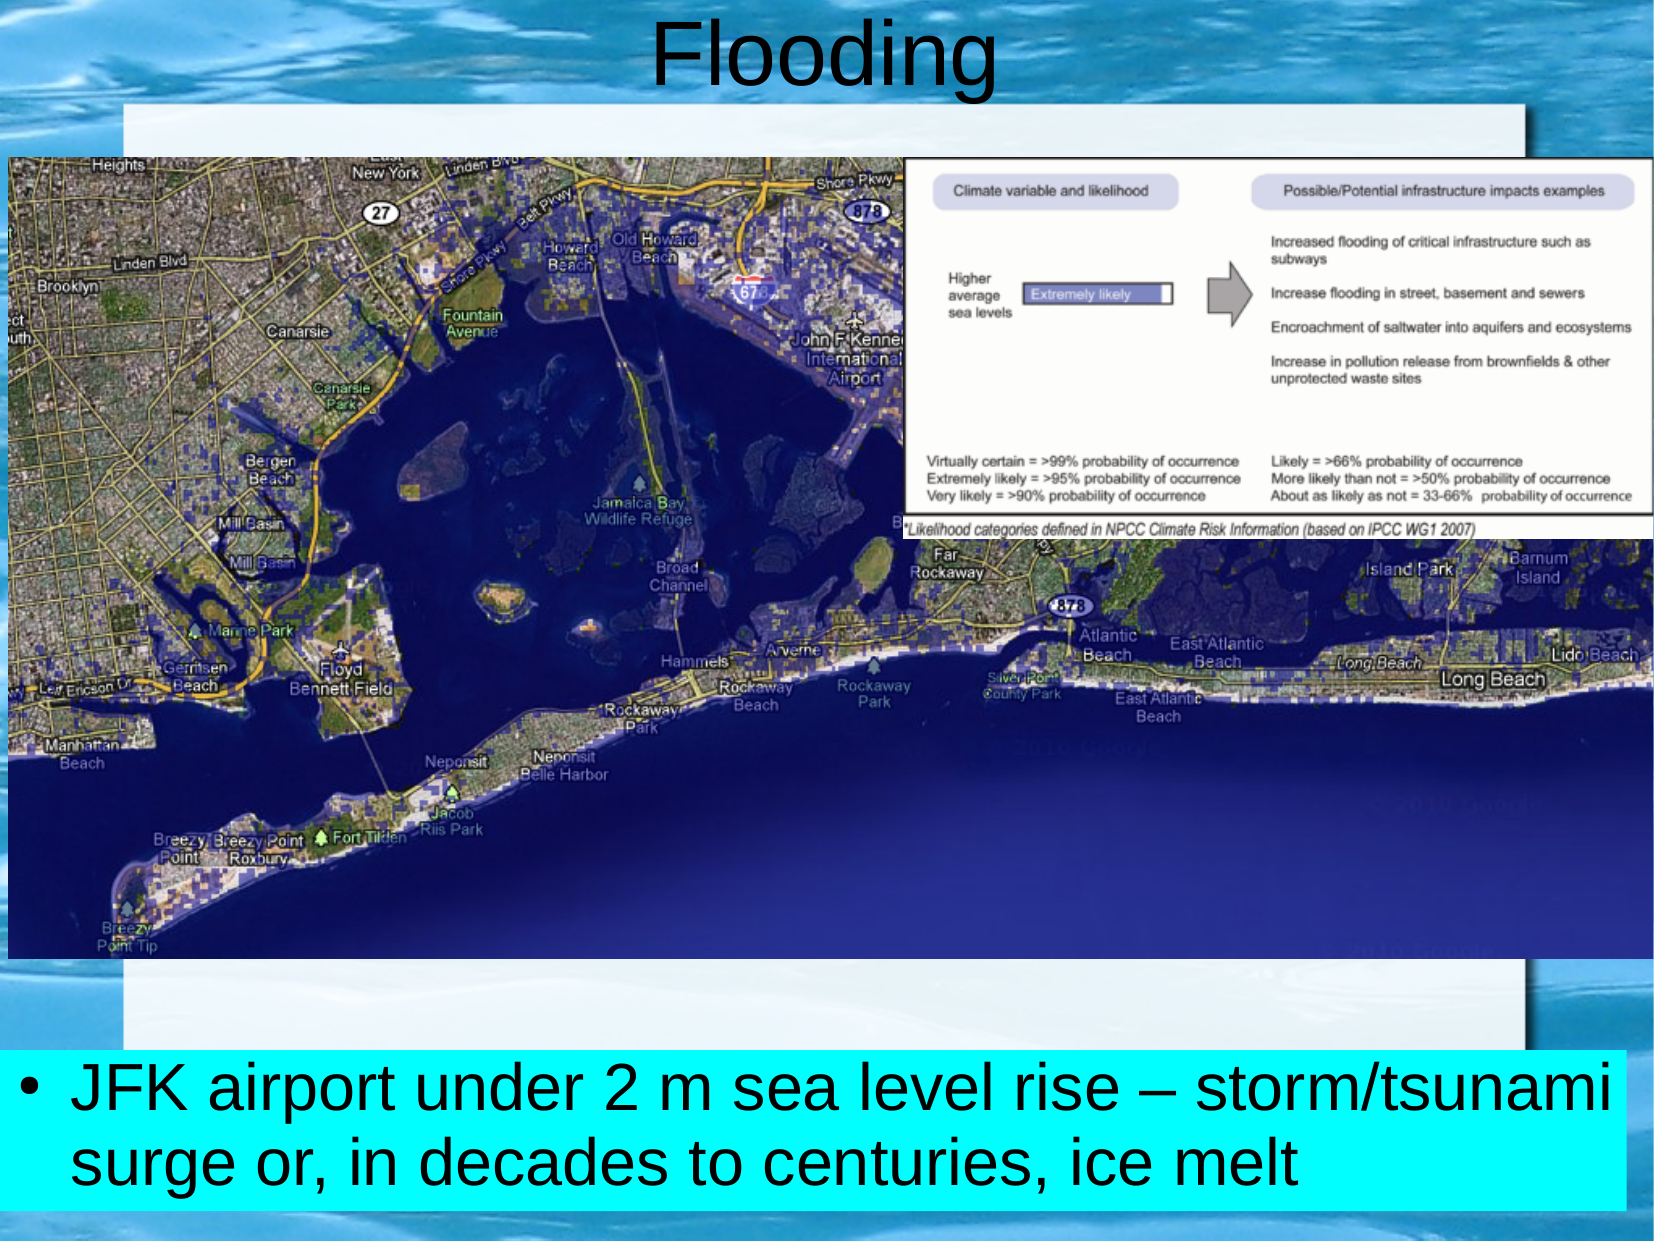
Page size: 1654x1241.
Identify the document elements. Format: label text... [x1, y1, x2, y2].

picture [0, 0, 1654, 1241]
list JFK airport under 2 m sea level rise – storm/tsunami surge or, in decades to centuries, ice melt [0, 1050, 1627, 1212]
title Flooding [37, 0, 1614, 151]
